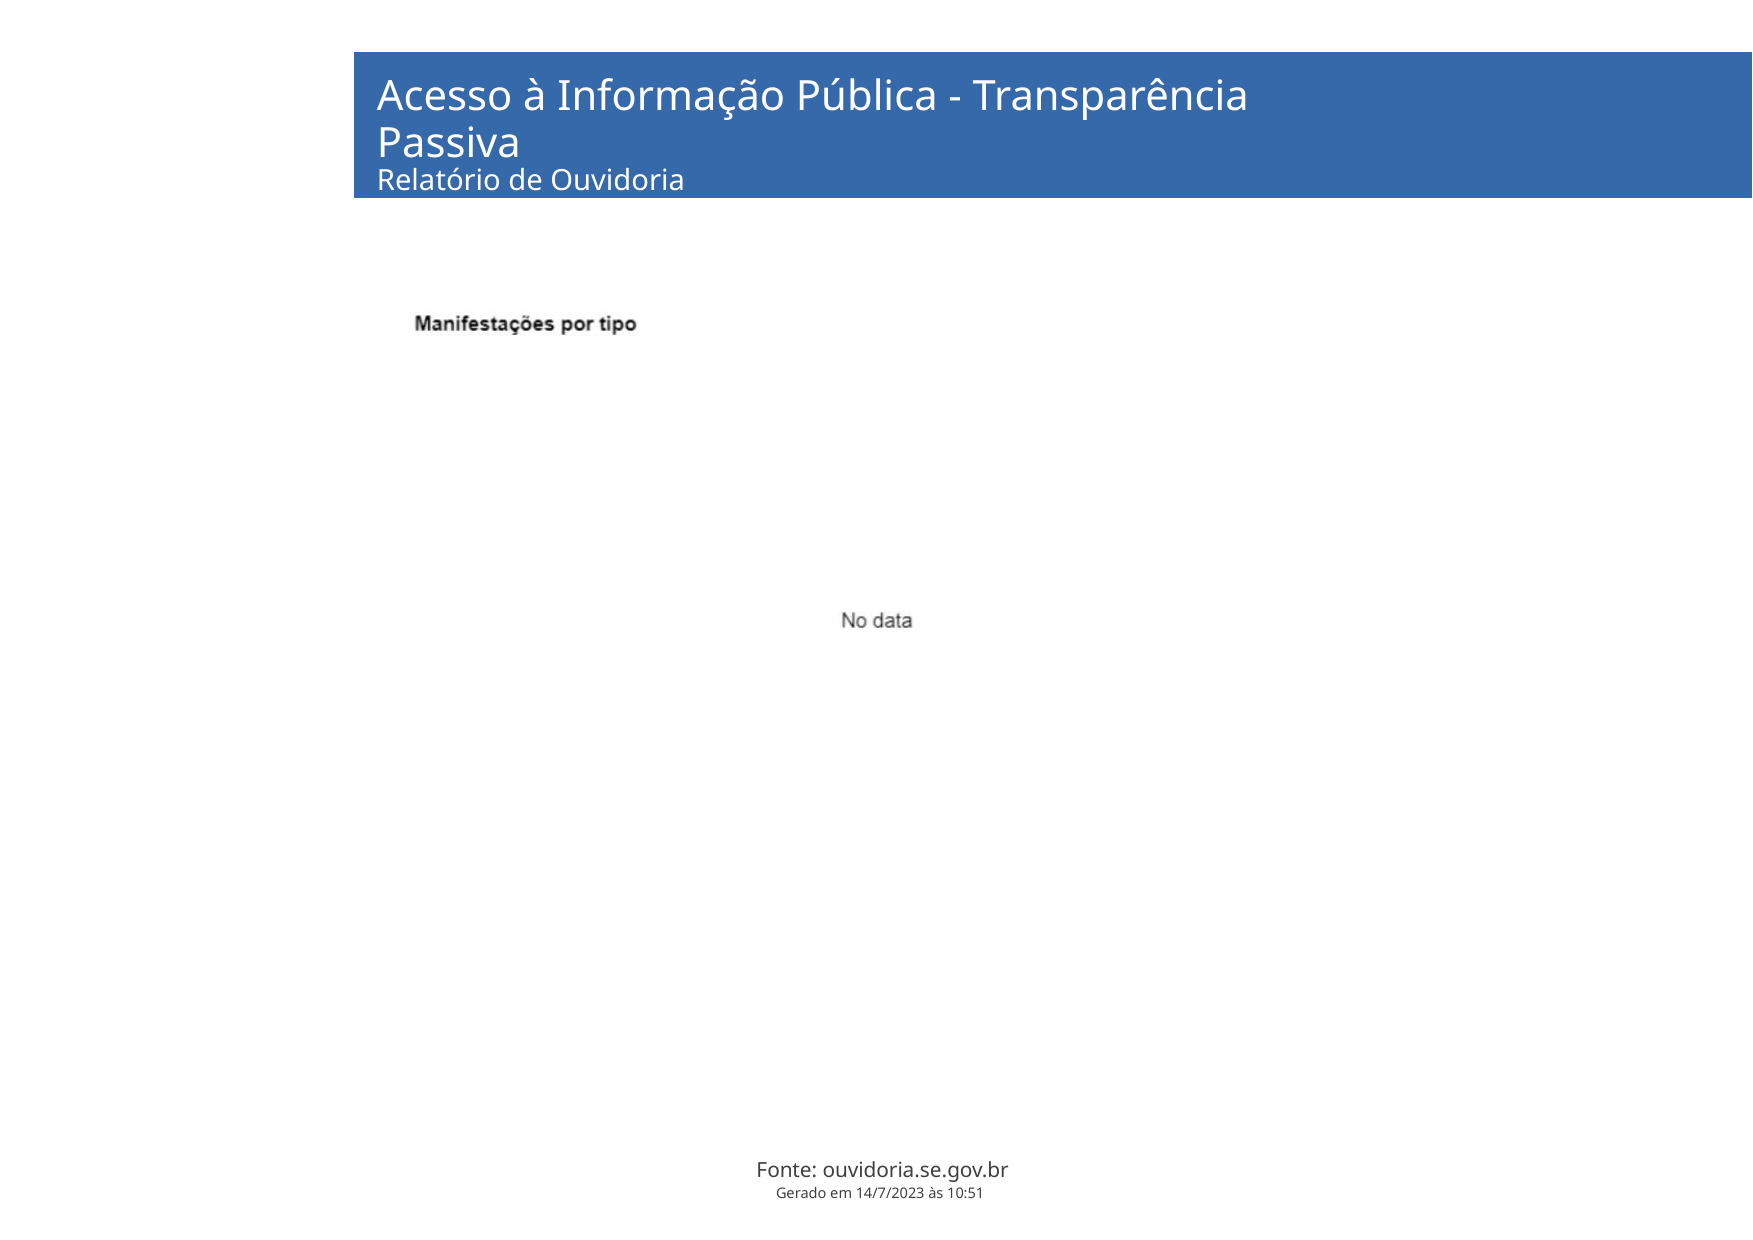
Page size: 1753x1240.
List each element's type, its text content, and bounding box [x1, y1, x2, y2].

text_box Acesso à Informação Pública - Transparência Passiva Relatório de Ouvidoria EMSETUR - Janeiro a Janeiro de 2023 [376, 72, 1403, 228]
text_box [354, 52, 1752, 198]
text_box Fonte: ouvidoria.se.gov.br Gerado em 14/7/2023 às 10:51 [756, 1158, 1023, 1202]
text_box [155, 211, 1599, 1028]
